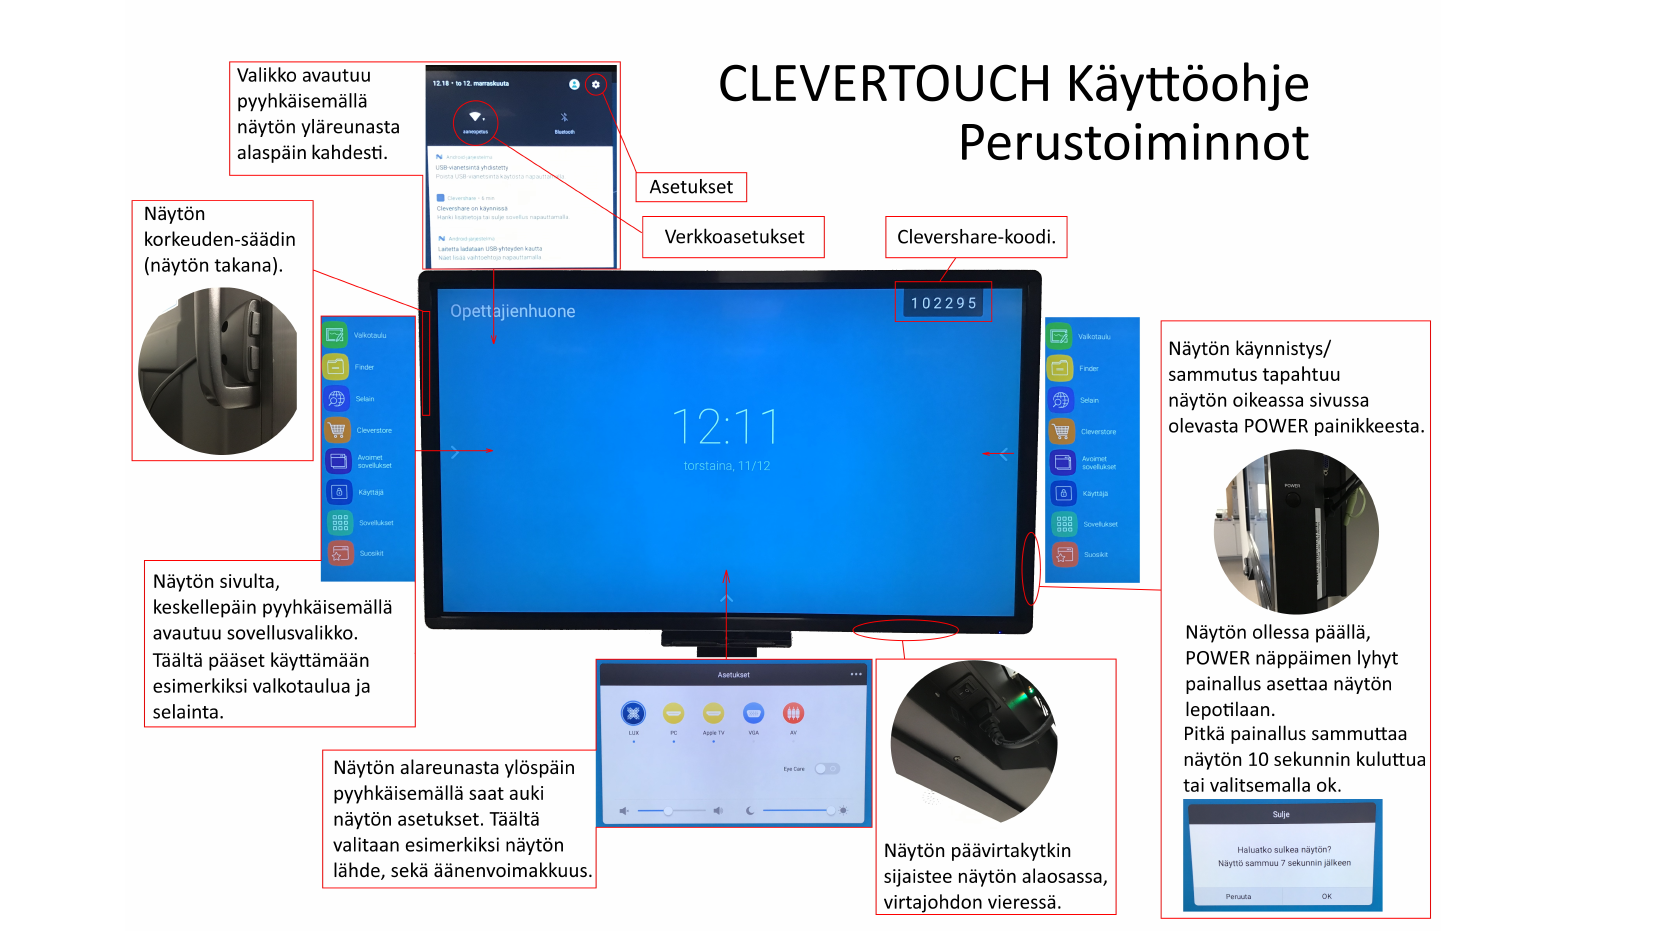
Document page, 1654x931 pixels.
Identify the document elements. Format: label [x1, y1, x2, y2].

picture [125, 0, 1441, 931]
